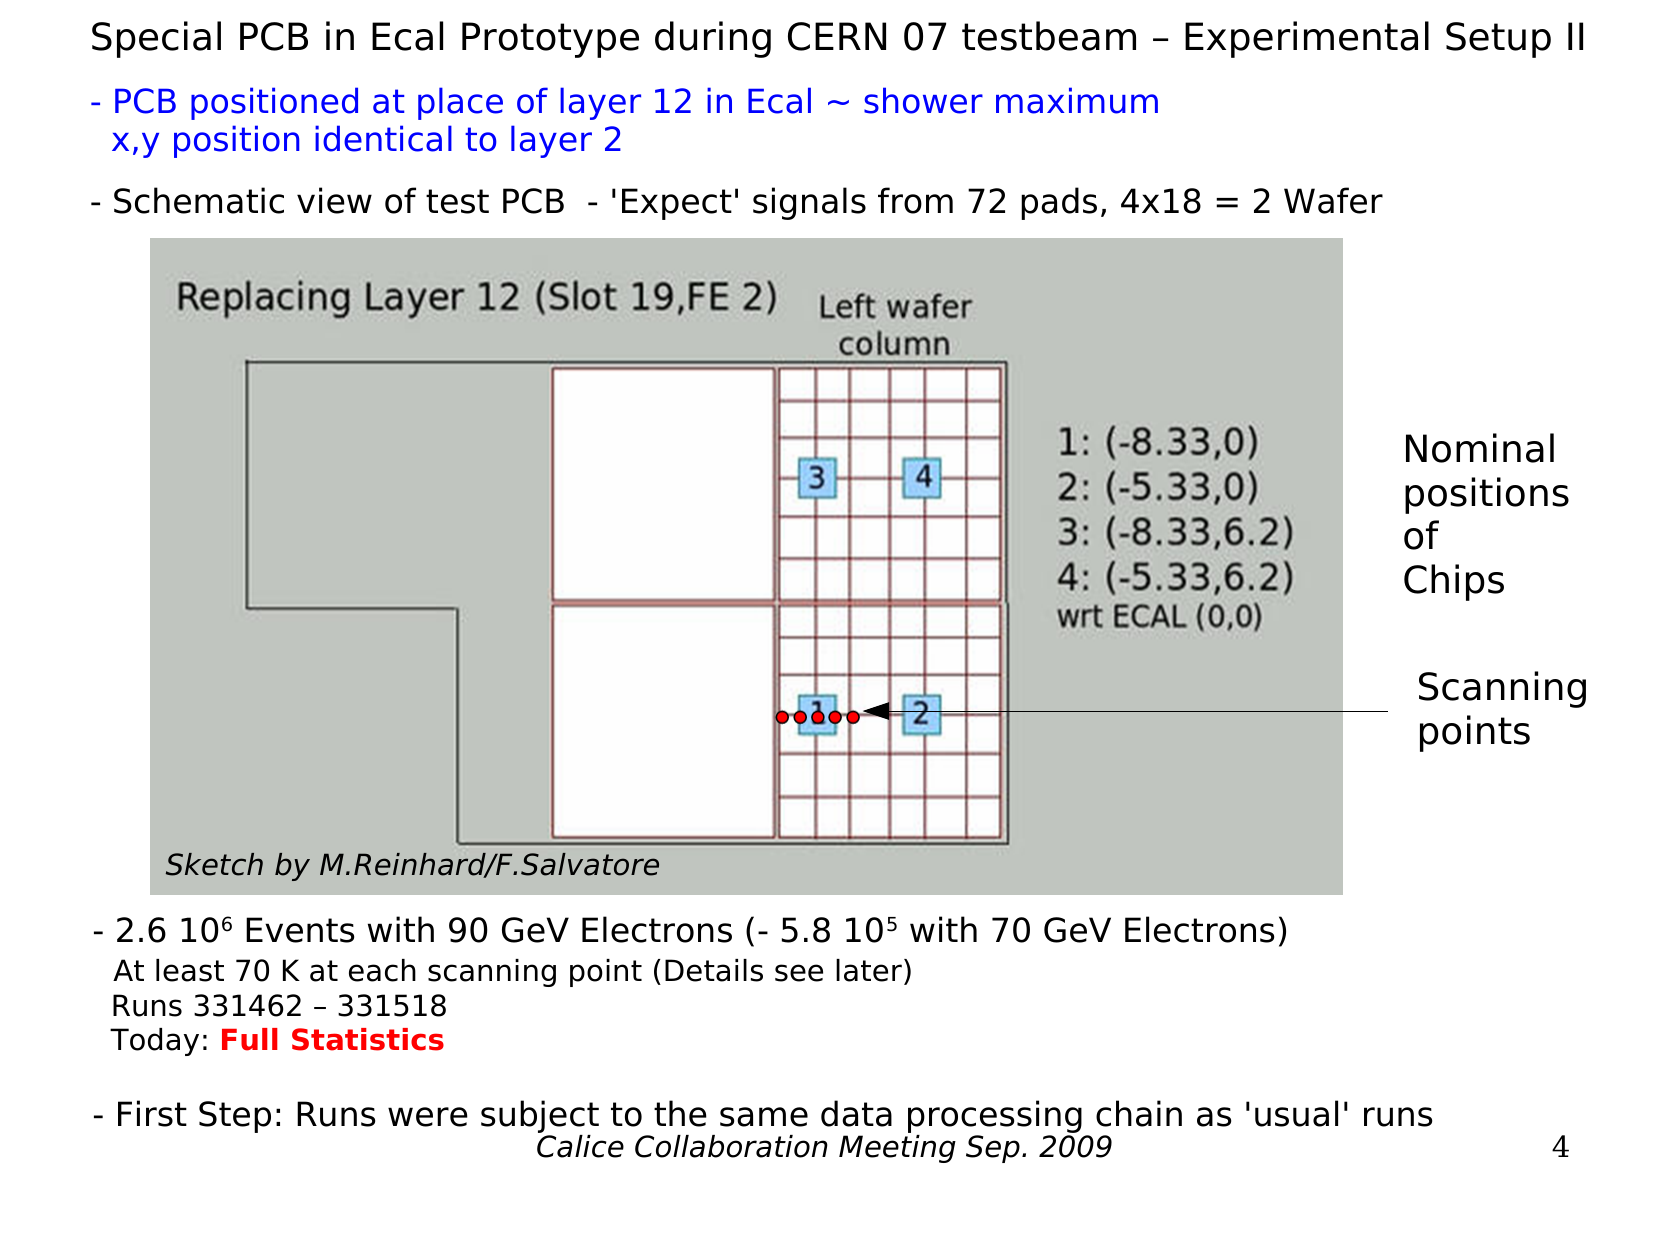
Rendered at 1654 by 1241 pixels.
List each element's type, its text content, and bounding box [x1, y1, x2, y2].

text_box Special PCB in Ecal Prototype during CERN 07 testbeam – Experimental Setup II [75, 7, 1571, 67]
text_box Nominal positions of Chips [1387, 420, 1582, 610]
text_box Sketch by M.Reinhard/F.Salvatore [150, 841, 676, 891]
text_box - 2.6 106 Events with 90 GeV Electrons (- 5.8 105 with 70 GeV Electrons) At least 70 K at each scanning point (Details see later) Runs 331462 – 331518 Today: Full Statistics - First Step: Runs were subject to the same data processing chain as 'usual' runs [77, 904, 1437, 1143]
text_box - Schematic view of test PCB - 'Expect' signals from 72 pads, 4x18 = 2 Wafer [75, 175, 1374, 230]
picture [150, 238, 1343, 895]
text_box - PCB positioned at place of layer 12 in Ecal ~ shower maximum x,y position identical to layer 2 [75, 75, 1157, 168]
text_box Scanning points [1401, 658, 1613, 761]
